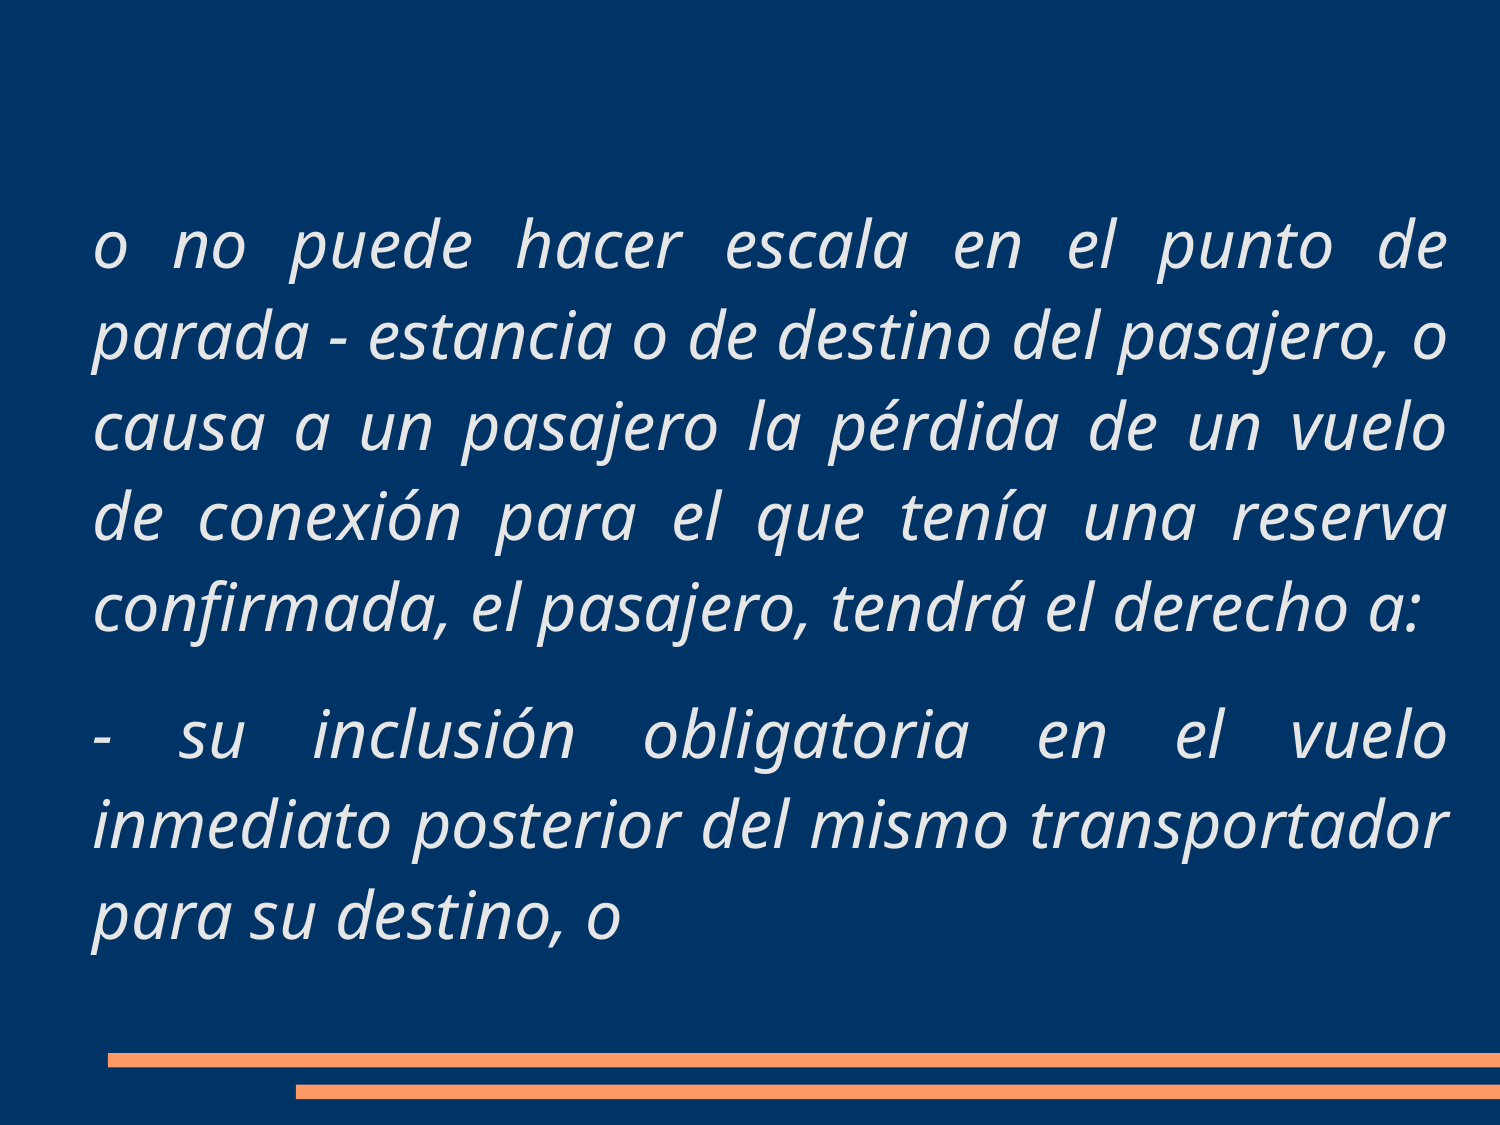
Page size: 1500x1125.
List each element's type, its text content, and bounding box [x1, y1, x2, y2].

list o no puede hacer escala en el punto de parada - estancia o de destino del pasajero, o causa a un pasajero la pérdida de un vuelo de conexión para el que tenía una reserva confirmada, el pasajero, tendrá el derecho a: - su inclusión obligatoria en el vuelo inmediato posterior del mismo transportador para su destino, o [92, 70, 1451, 1034]
